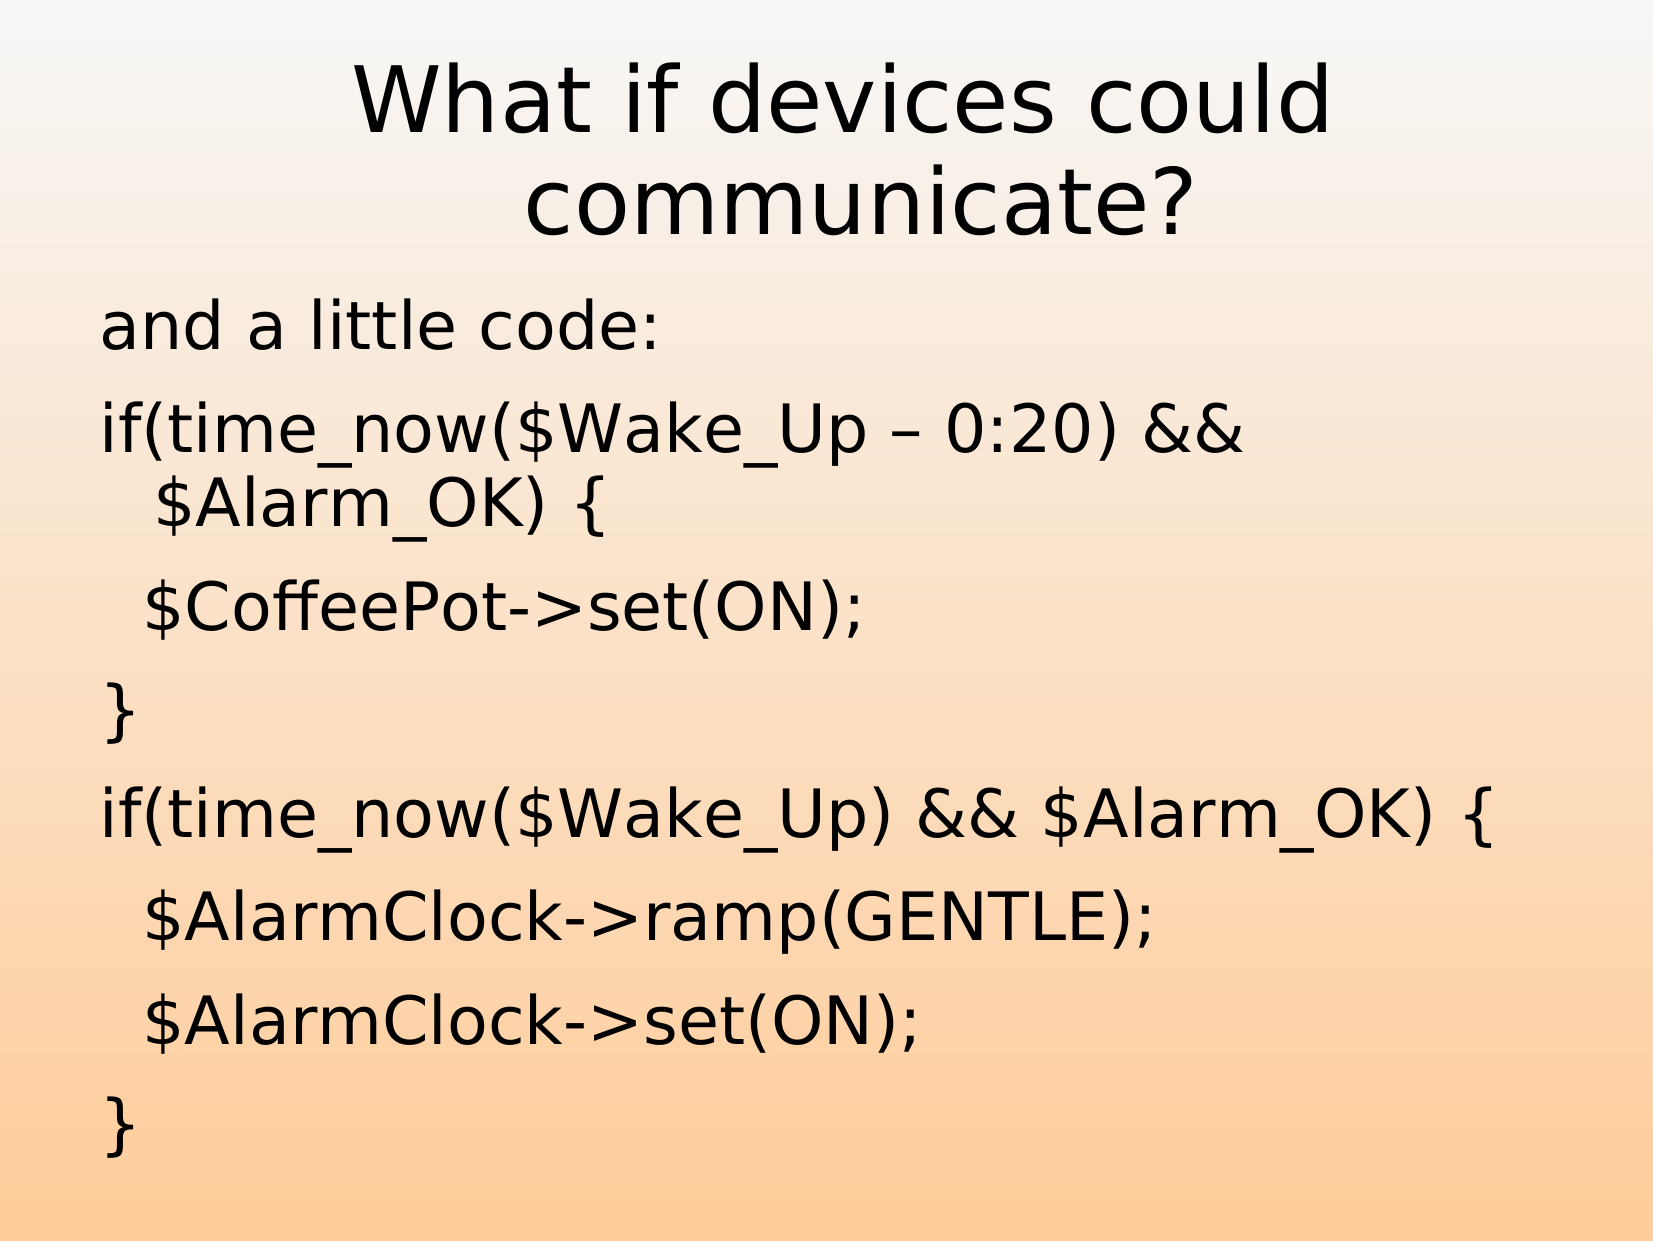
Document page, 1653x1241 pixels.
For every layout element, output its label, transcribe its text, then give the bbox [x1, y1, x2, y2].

title What if devices could communicate? [82, 48, 1570, 258]
list and a little code: if(time_now($Wake_Up – 0:20) && $Alarm_OK) { $CoffeePot->set(ON); } if(time_now($Wake_Up) && $Alarm_OK) { $AlarmClock->ramp(GENTLE); $AlarmClock->set(ON); } [82, 290, 1570, 1167]
